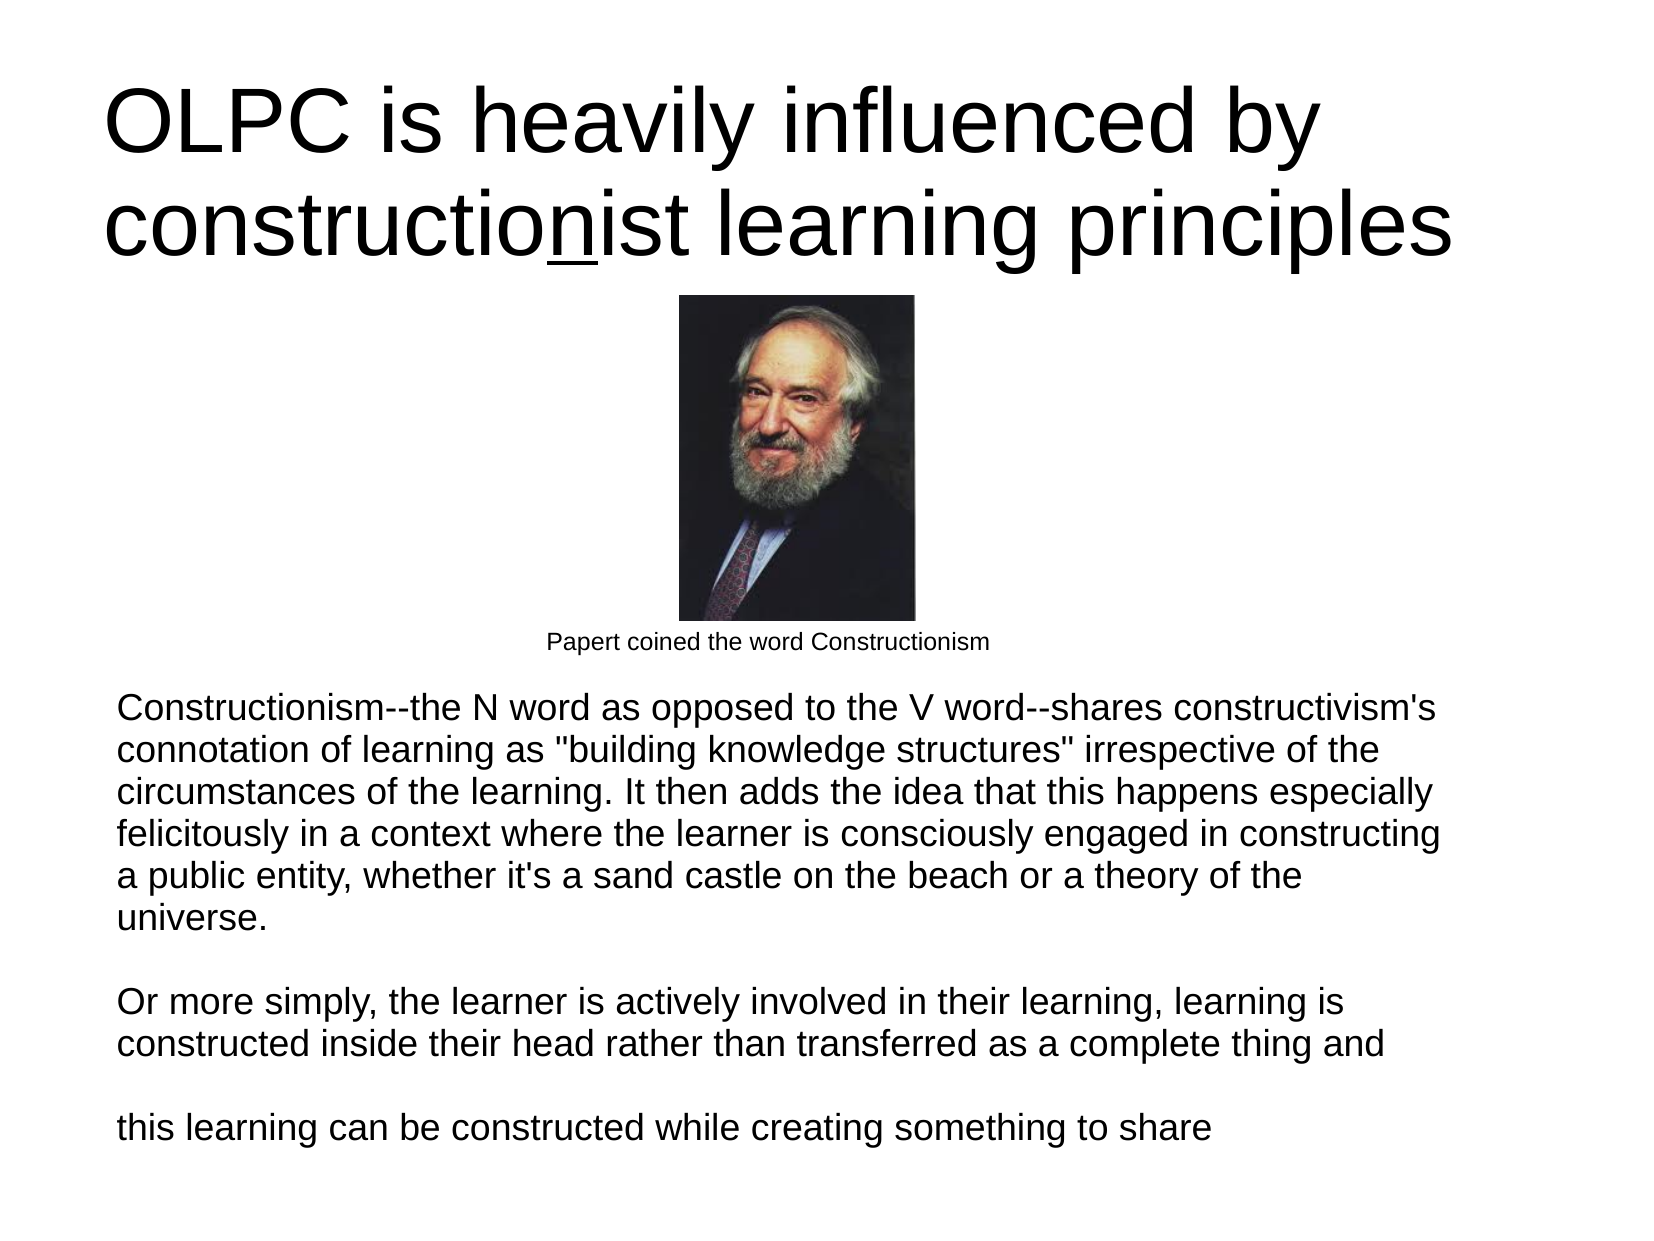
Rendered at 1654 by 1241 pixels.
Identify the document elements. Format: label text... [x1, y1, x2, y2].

picture [679, 295, 916, 620]
text_box Papert coined the word Constructionism [531, 620, 1418, 663]
text_box Constructionism--the N word as opposed to the V word--shares constructivism's connotation of learning as "building knowledge structures" irrespective of the circumstances of the learning. It then adds the idea that this happens especially felicitously in a context where the learner is consciously engaged in constructing a public entity, whether it's a sand castle on the beach or a theory of the universe. Or more simply, the learner is actively involved in their learning, learning is constructed inside their head rather than transferred as a complete thing and this learning can be constructed while creating something to share [101, 679, 1477, 1241]
text_box OLPC is heavily influenced by constructionist learning principles [88, 62, 1565, 385]
